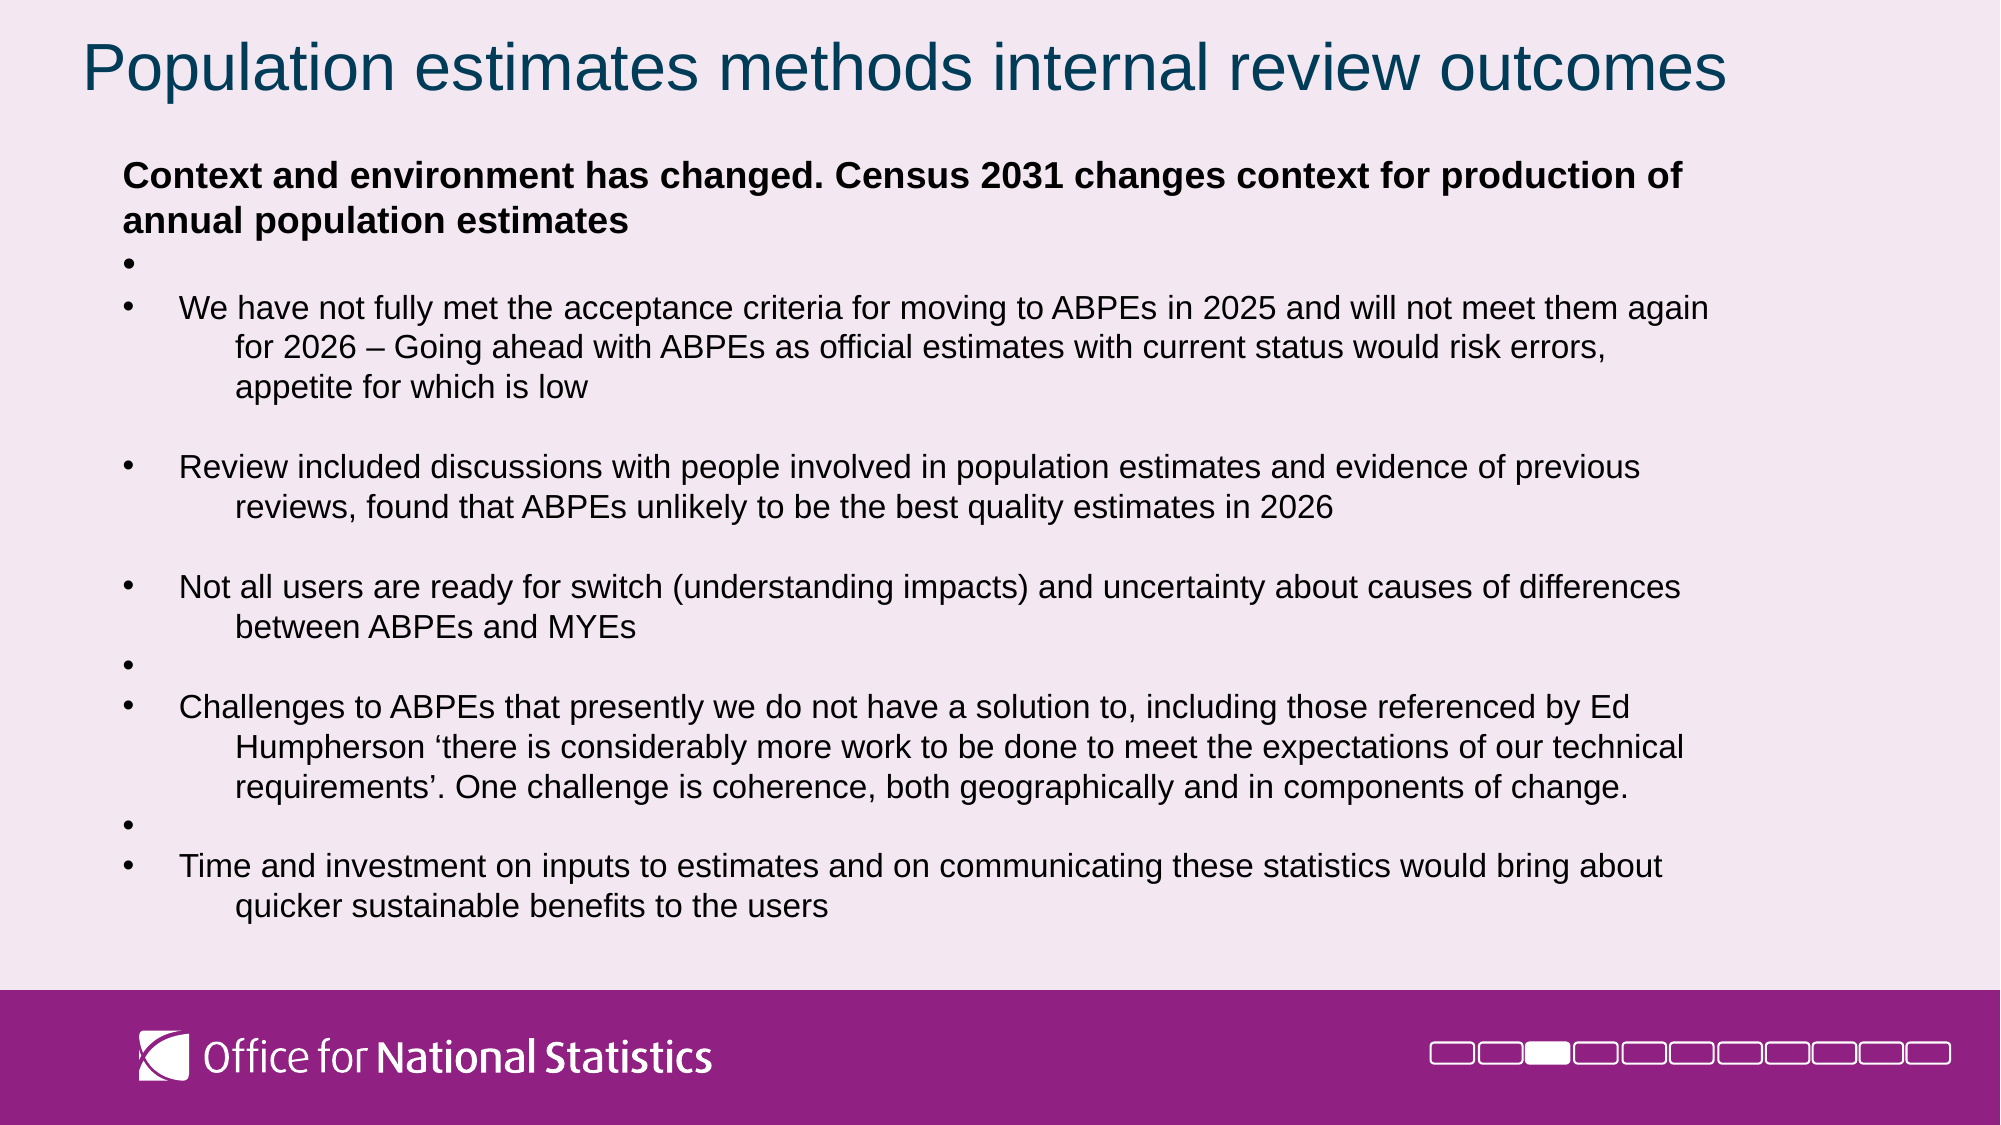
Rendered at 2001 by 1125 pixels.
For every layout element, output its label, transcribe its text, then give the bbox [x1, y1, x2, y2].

text_box [1525, 1042, 1570, 1064]
text_box Population estimates methods internal review outcomes [82, 29, 1931, 107]
text_box Context and environment has changed. Census 2031 changes context for production of annual population estimates We have not fully met the acceptance criteria for moving to ABPEs in 2025 and will not meet them again for 2026 – Going ahead with ABPEs as official estimates with current status would risk errors, appetite for which is low Review included discussions with people involved in population estimates and evidence of previous reviews, found that ABPEs unlikely to be the best quality estimates in 2026 Not all users are ready for switch (understanding impacts) and uncertainty about causes of differences between ABPEs and MYEs Challenges to ABPEs that presently we do not have a solution to, including those referenced by Ed Humpherson ‘there is considerably more work to be done to meet the expectations of our technical requirements’. One challenge is coherence, both geographically and in components of change. Time and investment on inputs to estimates and on communicating these statistics would bring about quicker sustainable benefits to the users [107, 143, 1751, 941]
